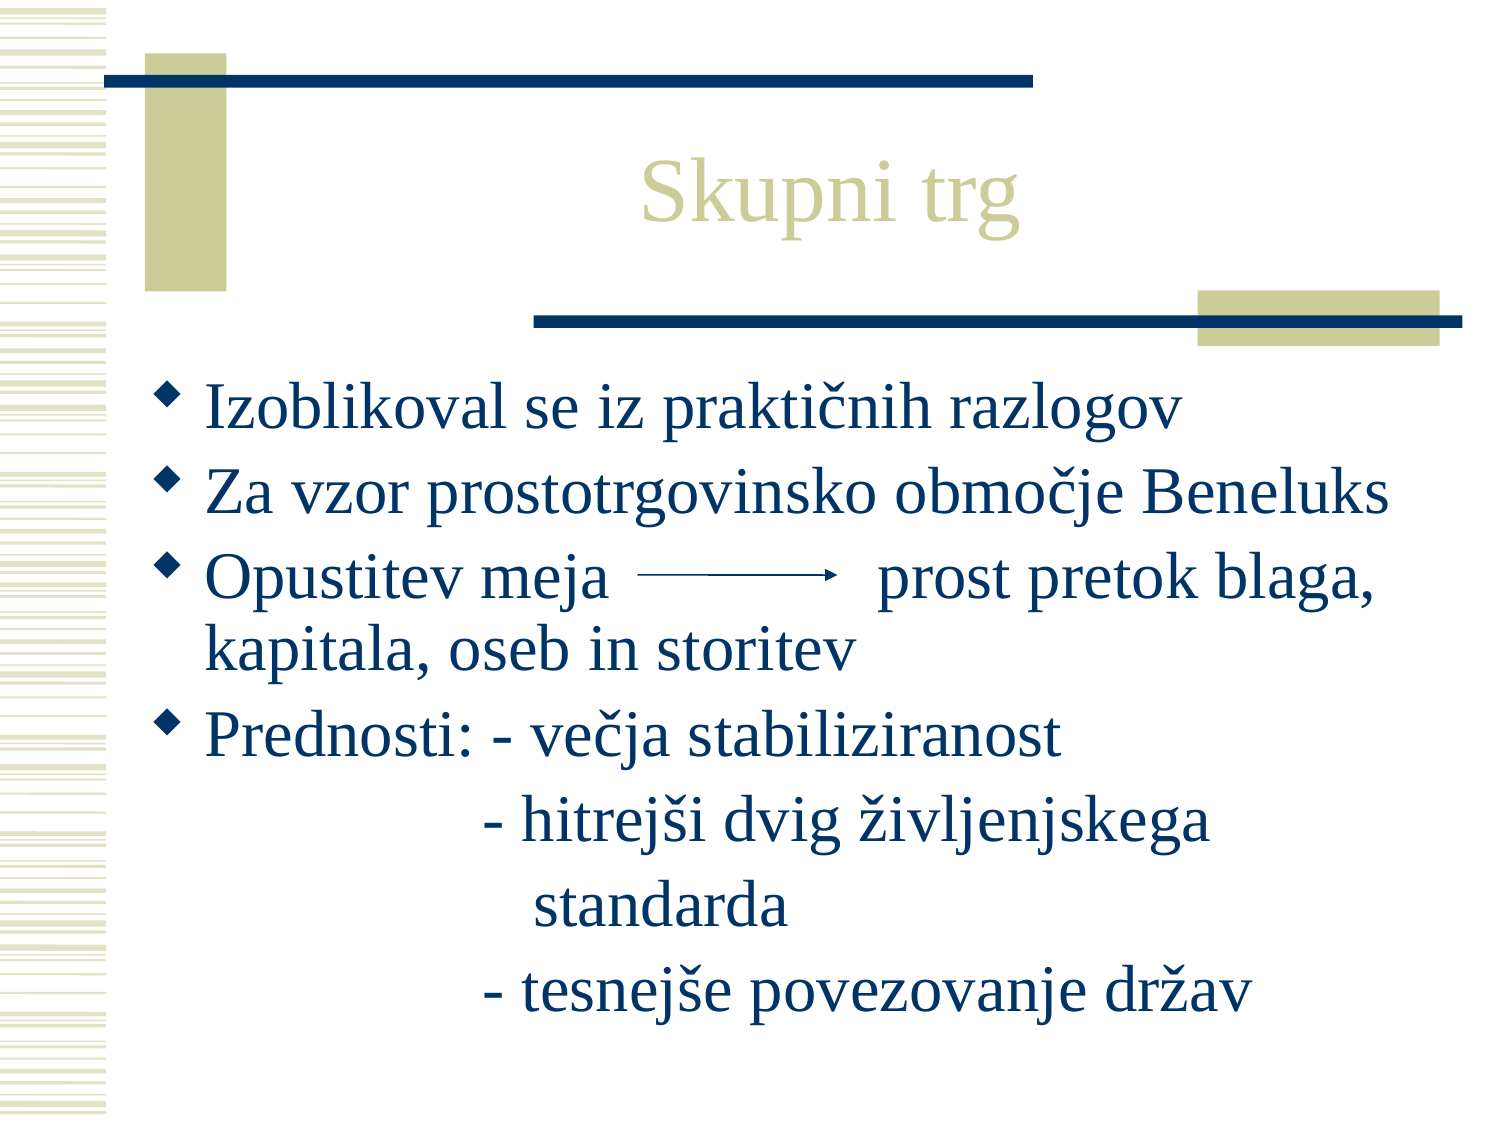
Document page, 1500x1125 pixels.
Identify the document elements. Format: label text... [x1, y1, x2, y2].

title Skupni trg [225, 99, 1436, 288]
list Izoblikoval se iz praktičnih razlogov Za vzor prostotrgovinsko območje Beneluks Opustitev meja prost pretok blaga, kapitala, oseb in storitev Prednosti: - večja stabiliziranost - hitrejši dvig življenjskega standarda - tesnejše povezovanje držav [132, 363, 1439, 1063]
